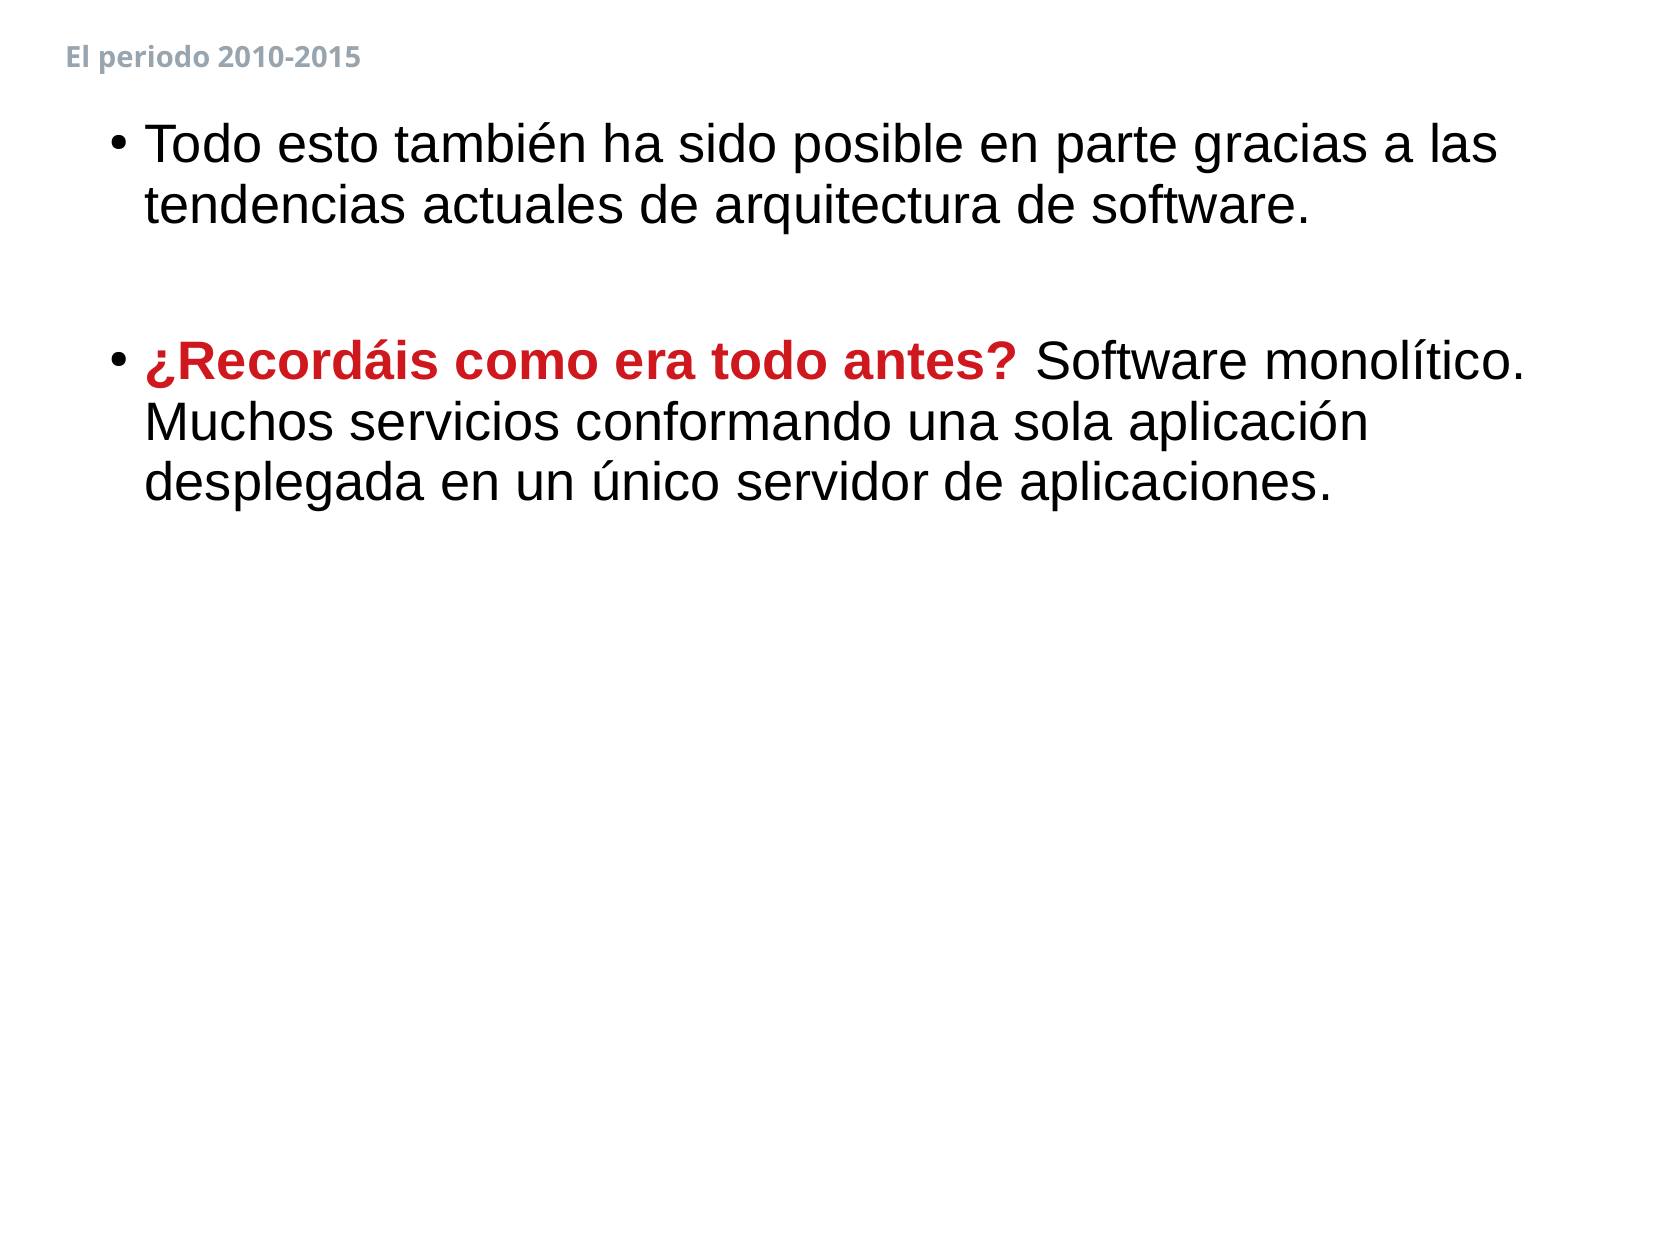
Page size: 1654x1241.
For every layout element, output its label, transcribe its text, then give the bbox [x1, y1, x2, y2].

text_box Todo esto también ha sido posible en parte gracias a las tendencias actuales de arquitectura de software. ¿Recordáis como era todo antes? Software monolítico. Muchos servicios conformando una sola aplicación desplegada en un único servidor de aplicaciones. [94, 106, 1571, 1140]
text_box El periodo 2010-2015 [64, 38, 733, 74]
